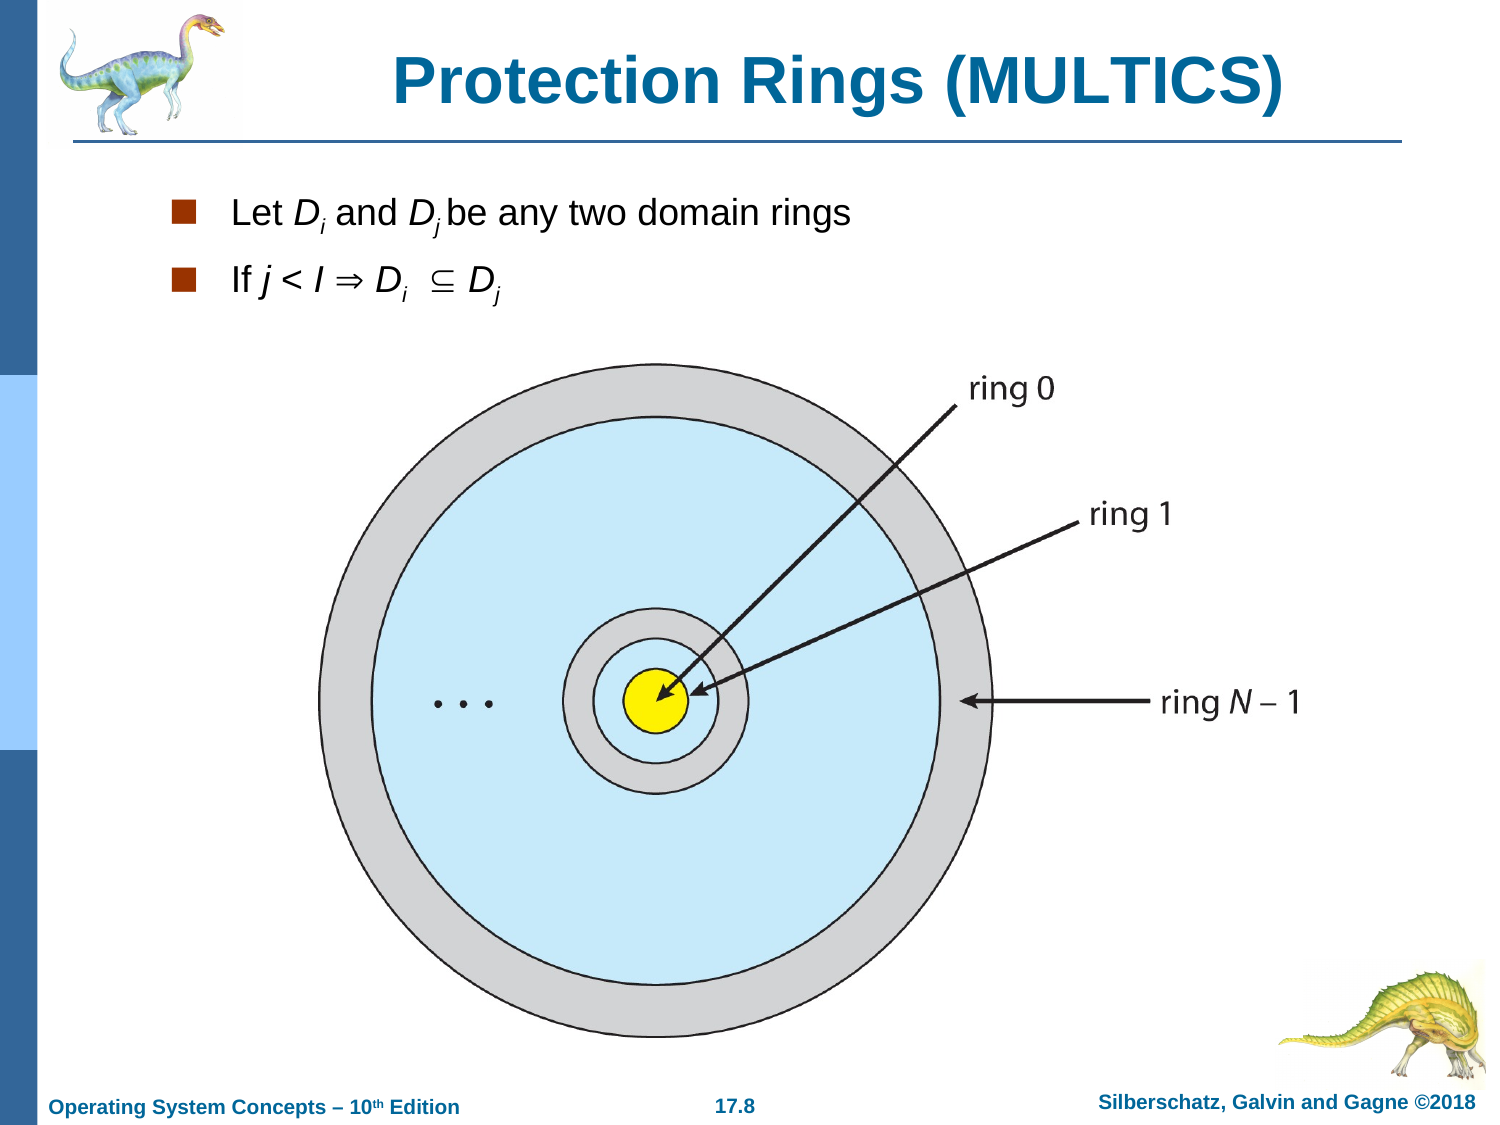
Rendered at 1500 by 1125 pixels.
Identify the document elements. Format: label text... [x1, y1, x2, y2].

picture [318, 363, 1486, 1090]
picture [1415, 1094, 1423, 1099]
list Let Di and Dj be any two domain rings If j < I  Di  Dj [159, 180, 1369, 375]
picture [46, 0, 243, 149]
title Protection Rings (MULTICS) [206, 29, 1473, 125]
